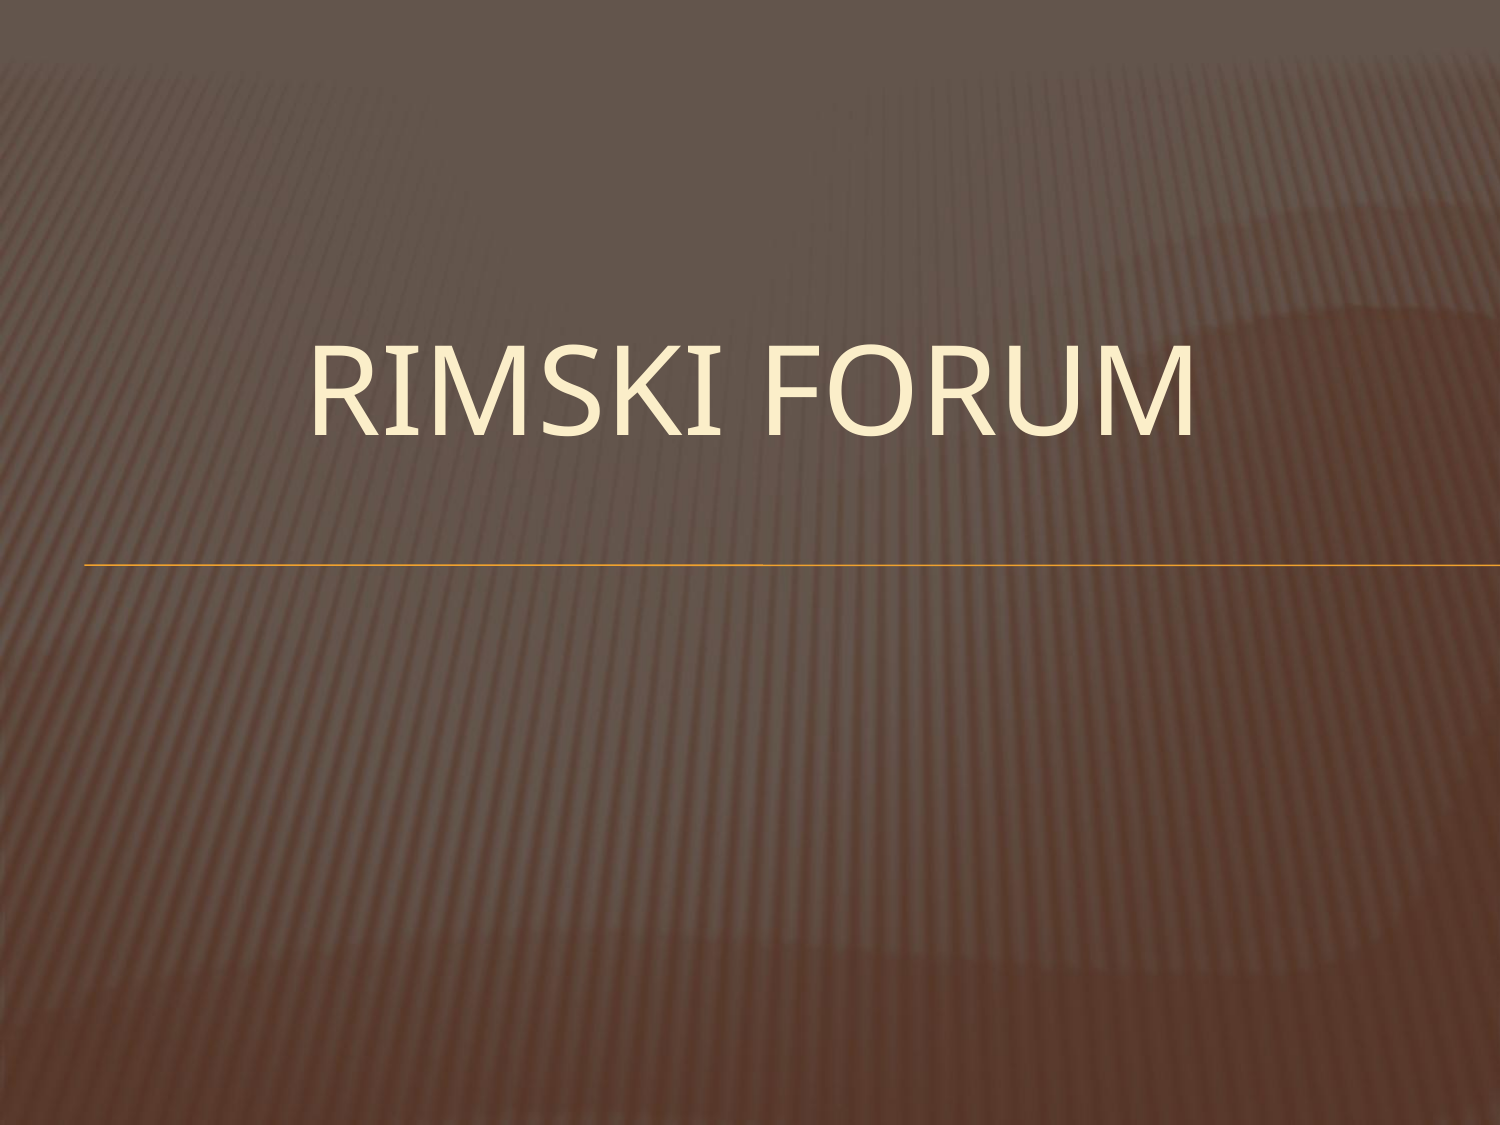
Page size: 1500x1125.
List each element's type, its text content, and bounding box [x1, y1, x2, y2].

picture [0, 0, 1500, 1125]
title RIMSKI FORUM [41, 302, 1467, 497]
